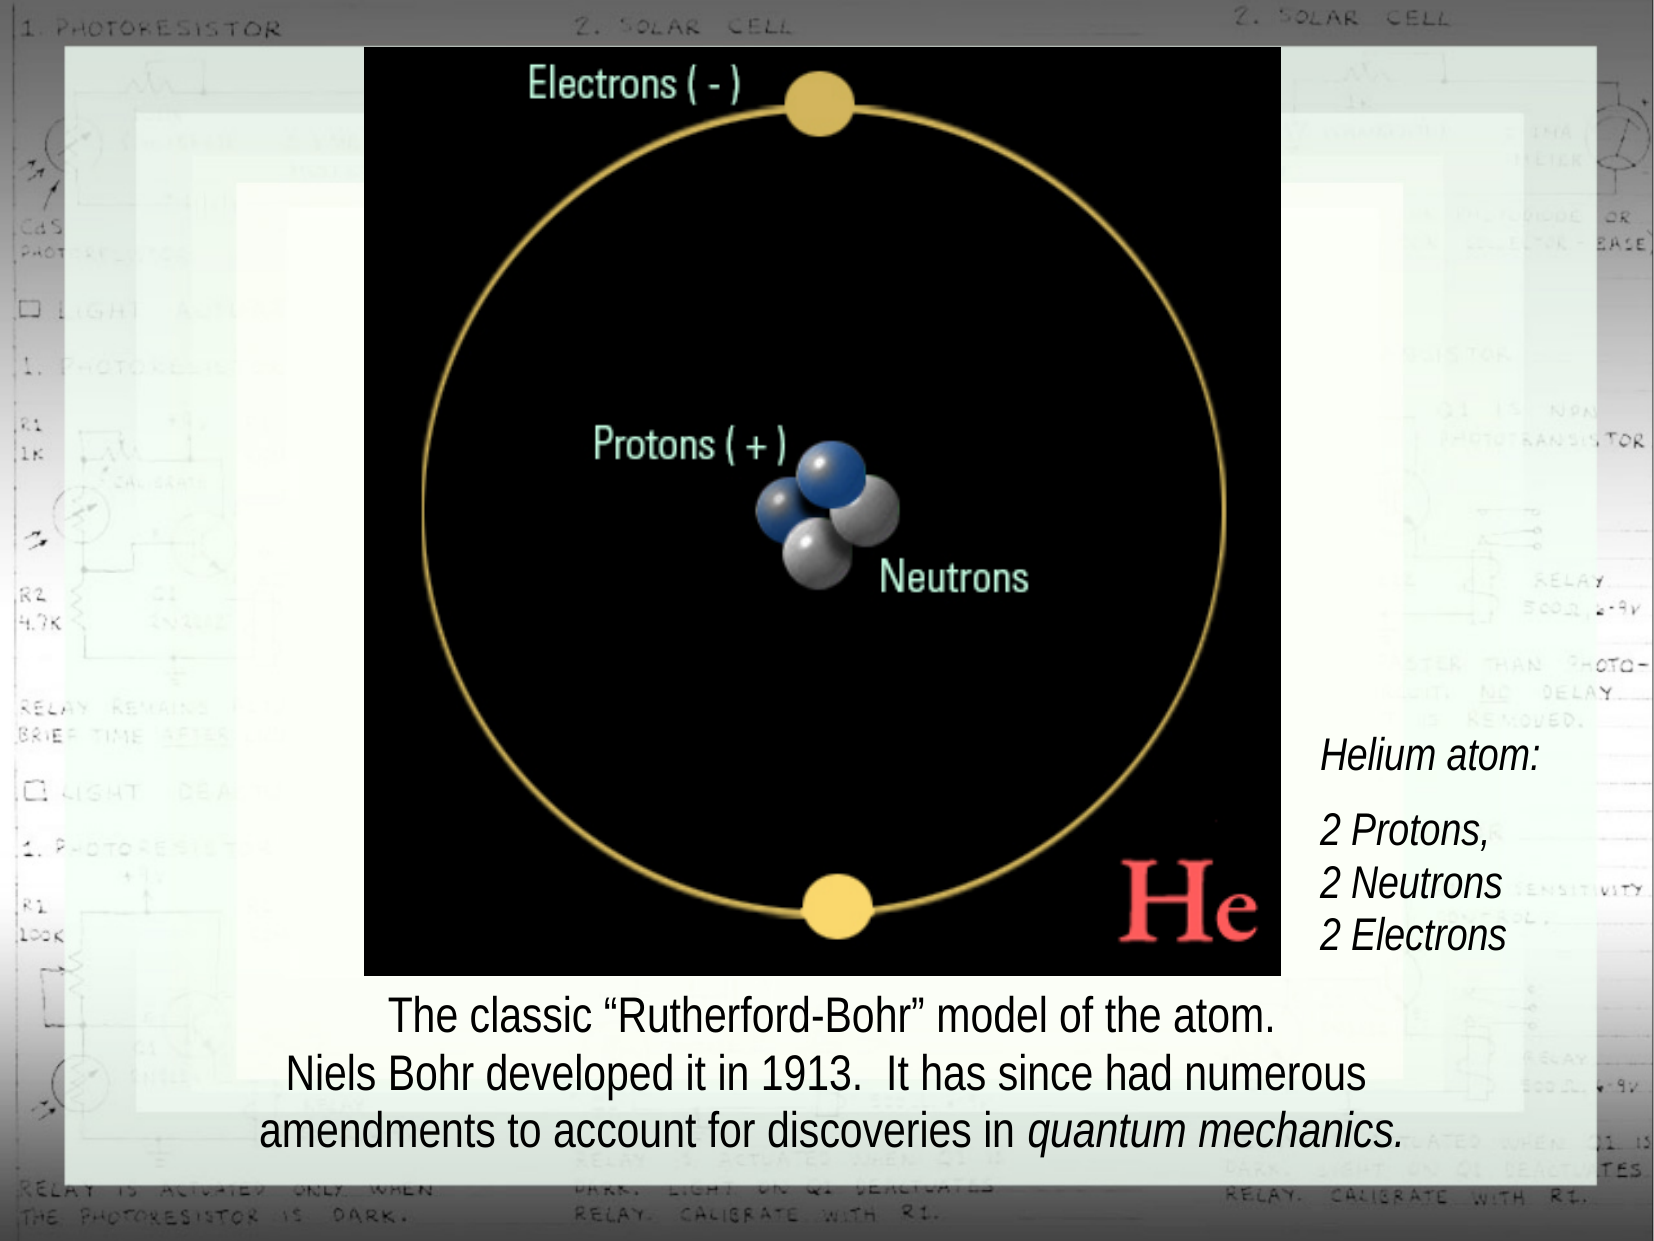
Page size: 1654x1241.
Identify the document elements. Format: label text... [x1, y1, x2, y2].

picture [0, 0, 1654, 1241]
title Helium atom: [1320, 716, 1542, 792]
title The classic “Rutherford-Bohr” model of the atom. Niels Bohr developed it in 1913. It has since had numerous amendments to account for discoveries in quantum mechanics. [90, 986, 1576, 1159]
text_box 2 Protons, 2 Neutrons 2 Electrons [1320, 802, 1538, 961]
